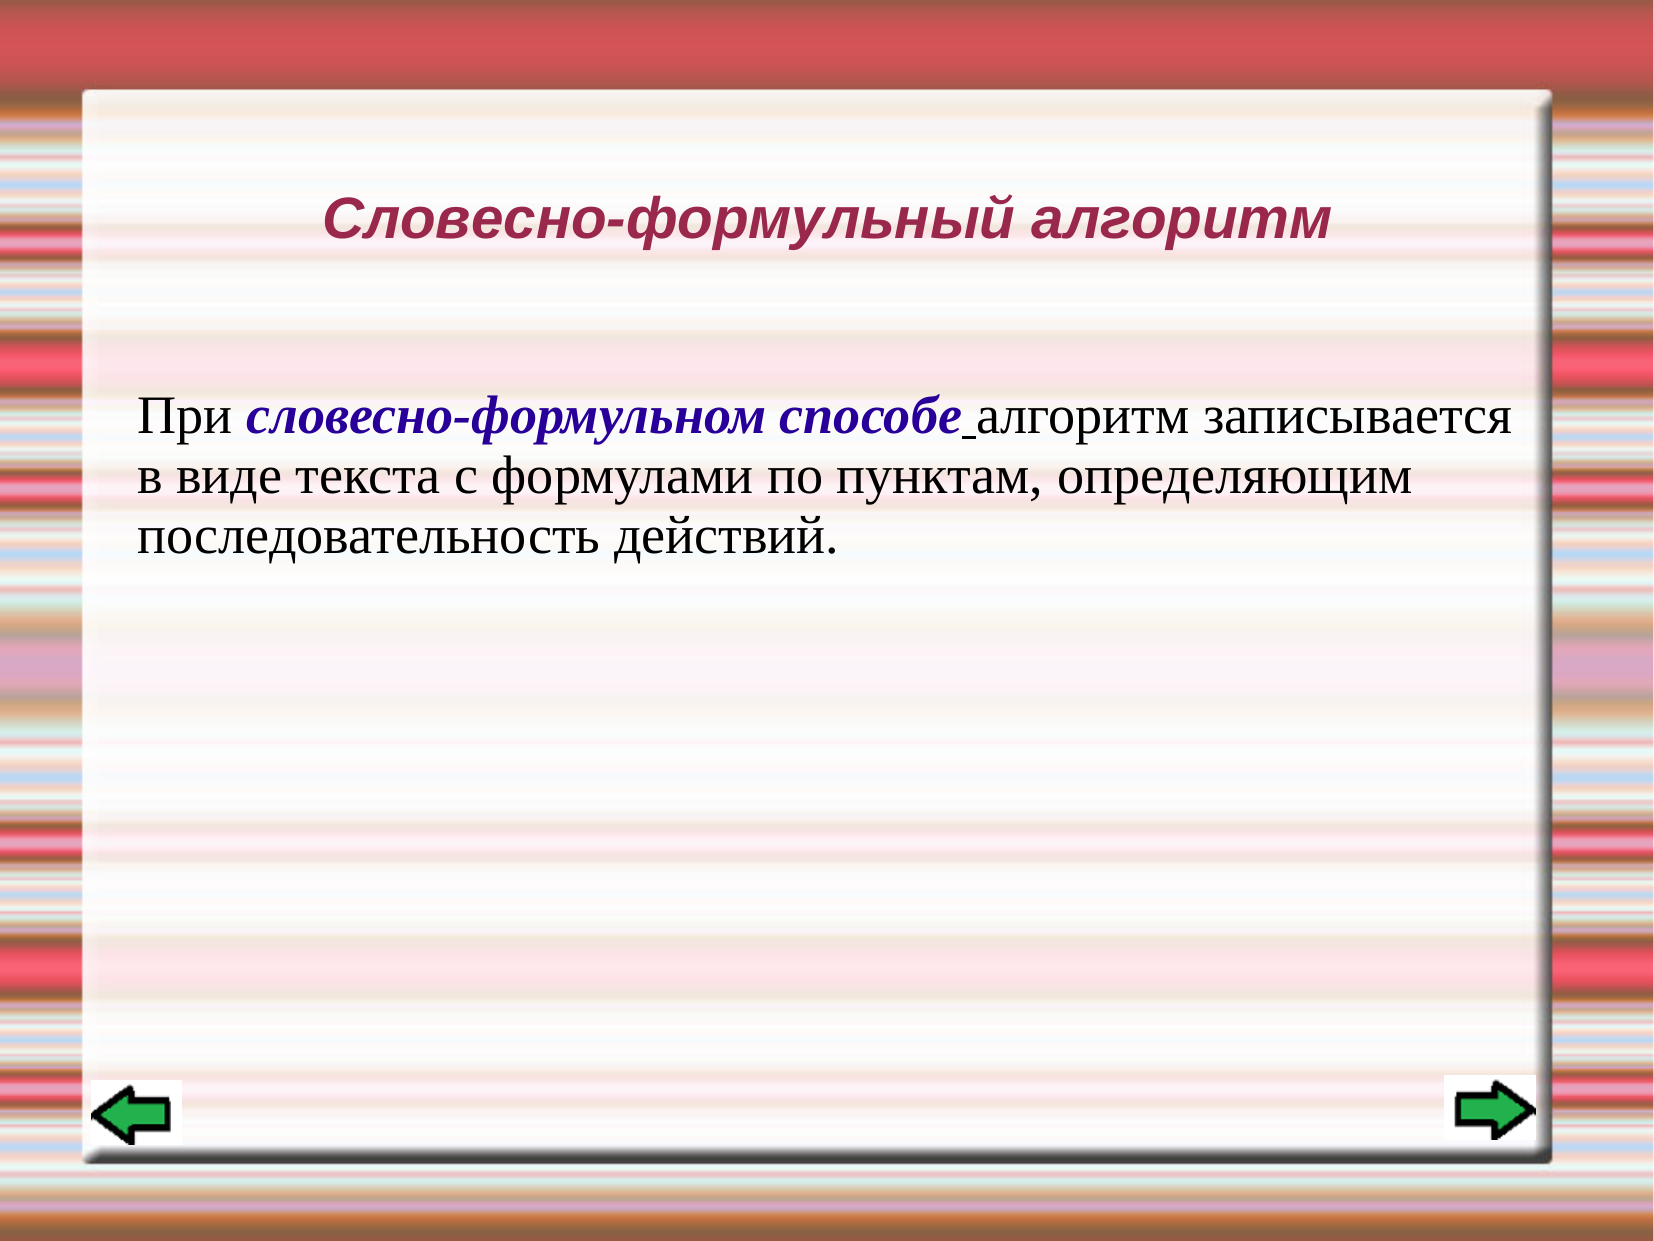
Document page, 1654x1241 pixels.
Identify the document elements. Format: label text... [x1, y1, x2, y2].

list При словесно-формульном способе алгоритм записывается в виде текста с формулами по пунктам, определяющим последовательность действий. [134, 324, 1516, 1132]
title Словесно-формульный алгоритм [121, 114, 1534, 322]
picture [0, 0, 1654, 1241]
